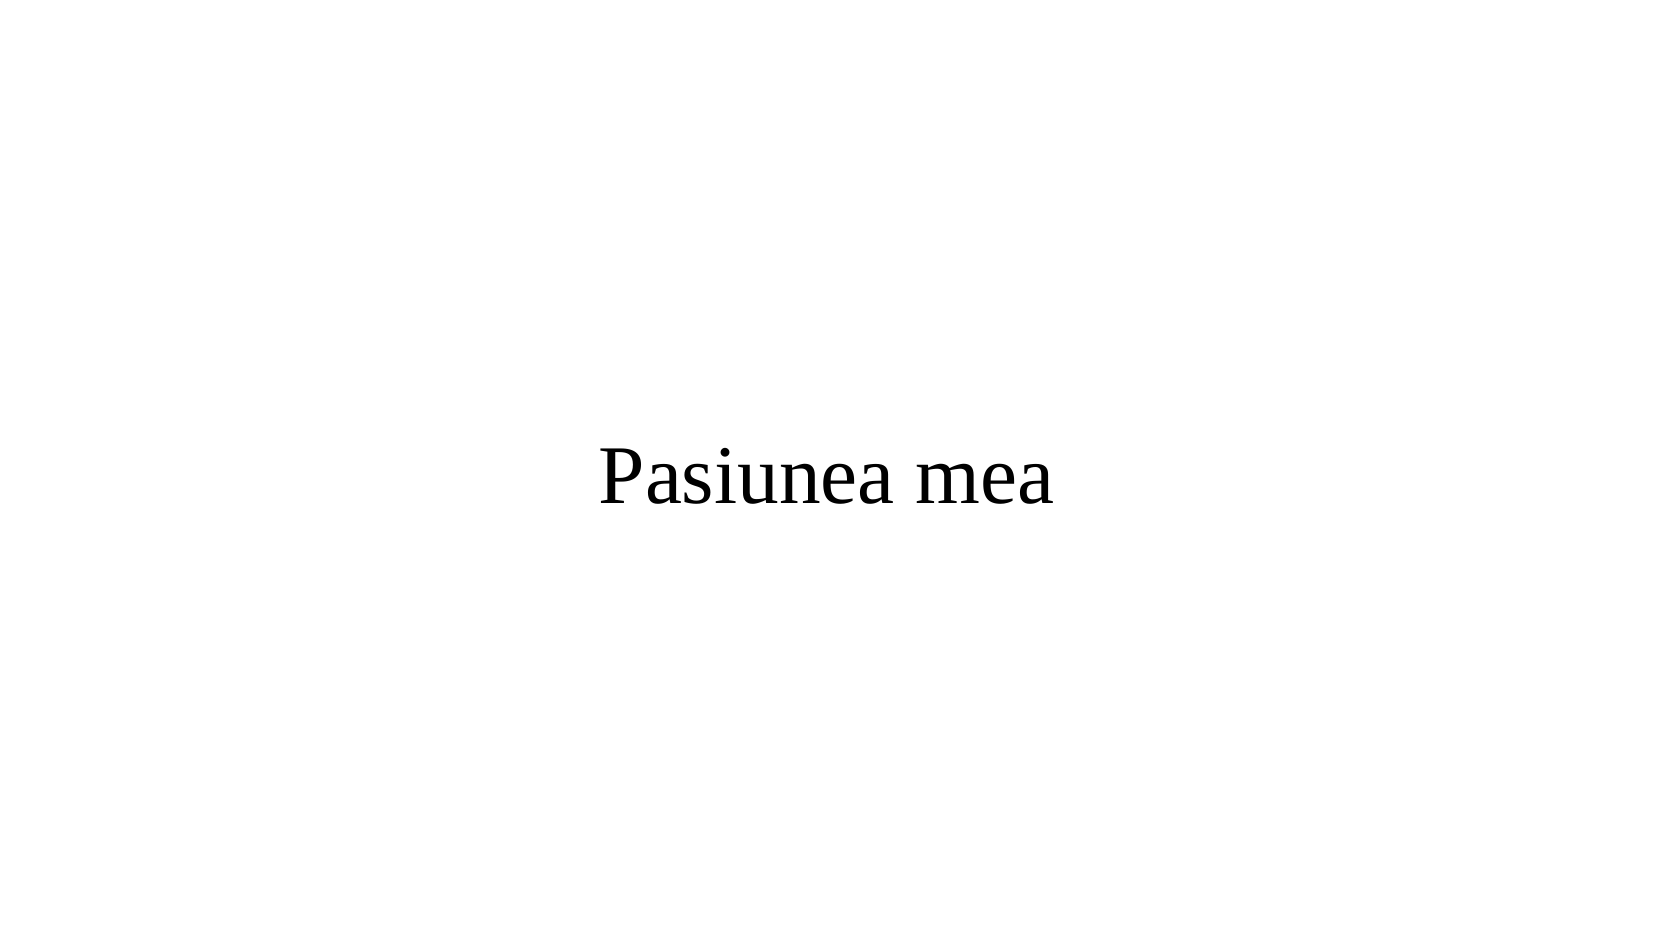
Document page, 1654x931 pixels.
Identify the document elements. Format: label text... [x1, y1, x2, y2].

title Pasiunea mea [165, 420, 1489, 522]
